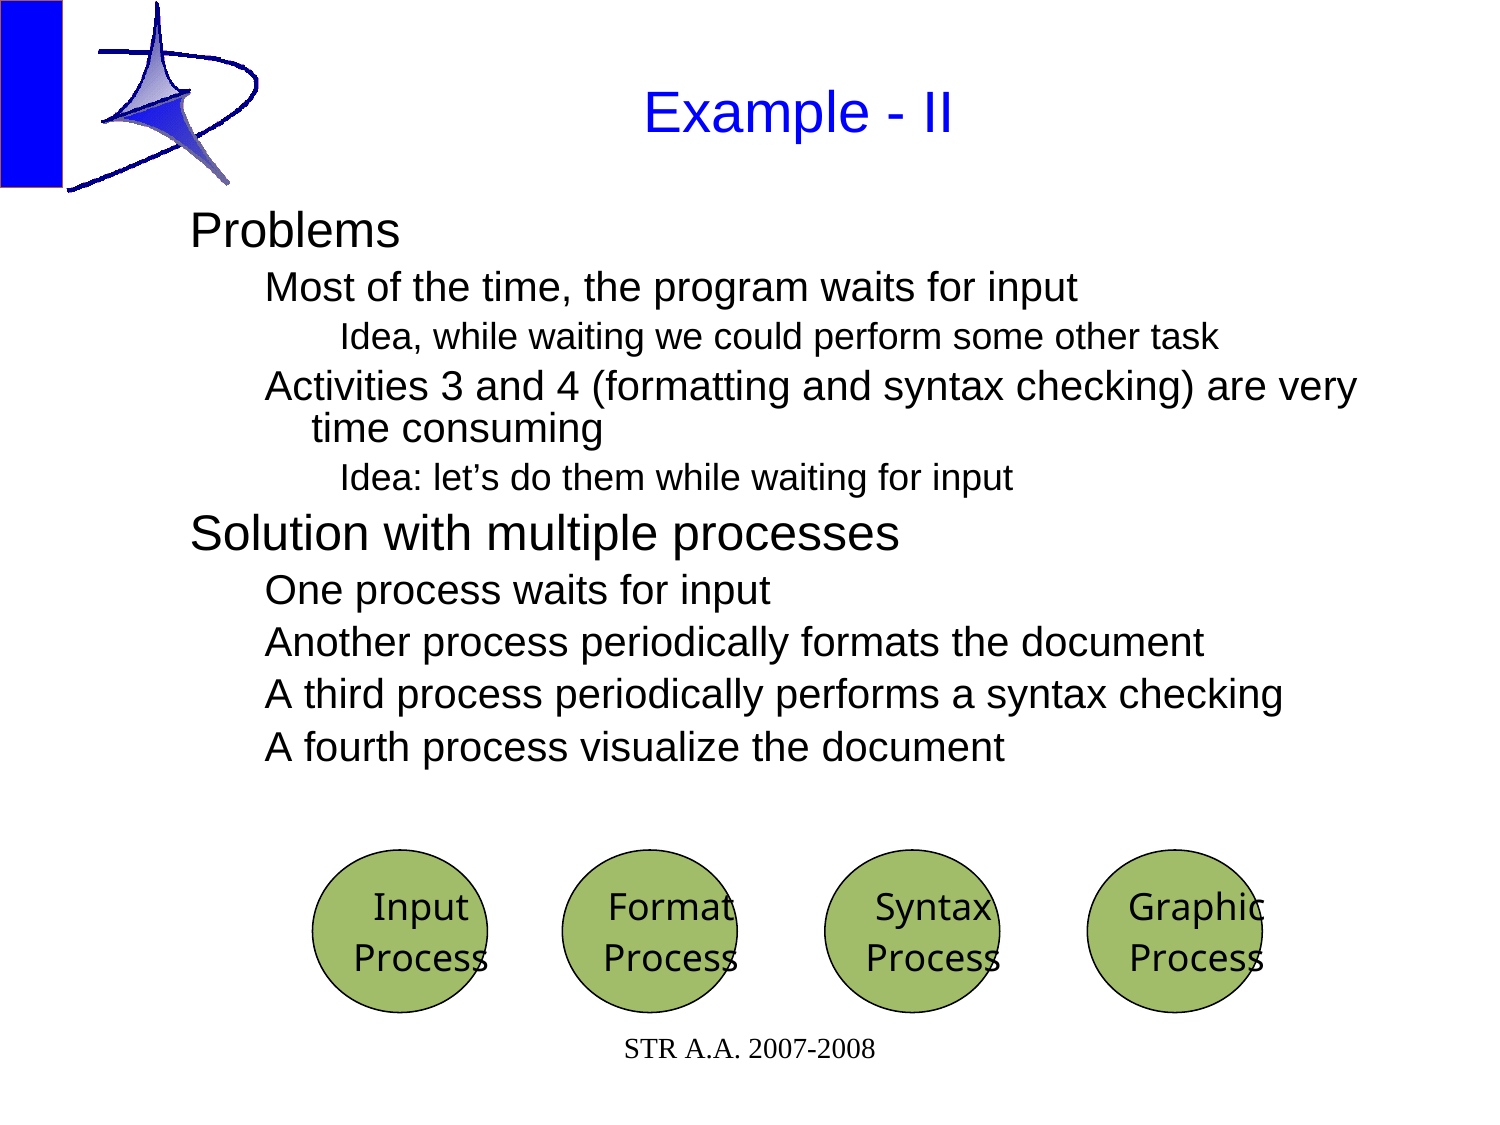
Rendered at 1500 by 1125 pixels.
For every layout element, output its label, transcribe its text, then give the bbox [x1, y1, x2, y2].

text_box Input Process [312, 849, 488, 1013]
text_box Format Process [562, 849, 738, 1013]
text_box Graphic Process [1087, 849, 1263, 1013]
text_box Syntax Process [824, 849, 1000, 1013]
title Example - II [174, 61, 1425, 164]
list Problems Most of the time, the program waits for input Idea, while waiting we could perform some other task Activities 3 and 4 (formatting and syntax checking) are very time consuming Idea: let’s do them while waiting for input Solution with multiple processes One process waits for input Another process periodically formats the document A third process periodically performs a syntax checking A fourth process visualize the document [174, 199, 1425, 836]
picture [62, 0, 263, 197]
